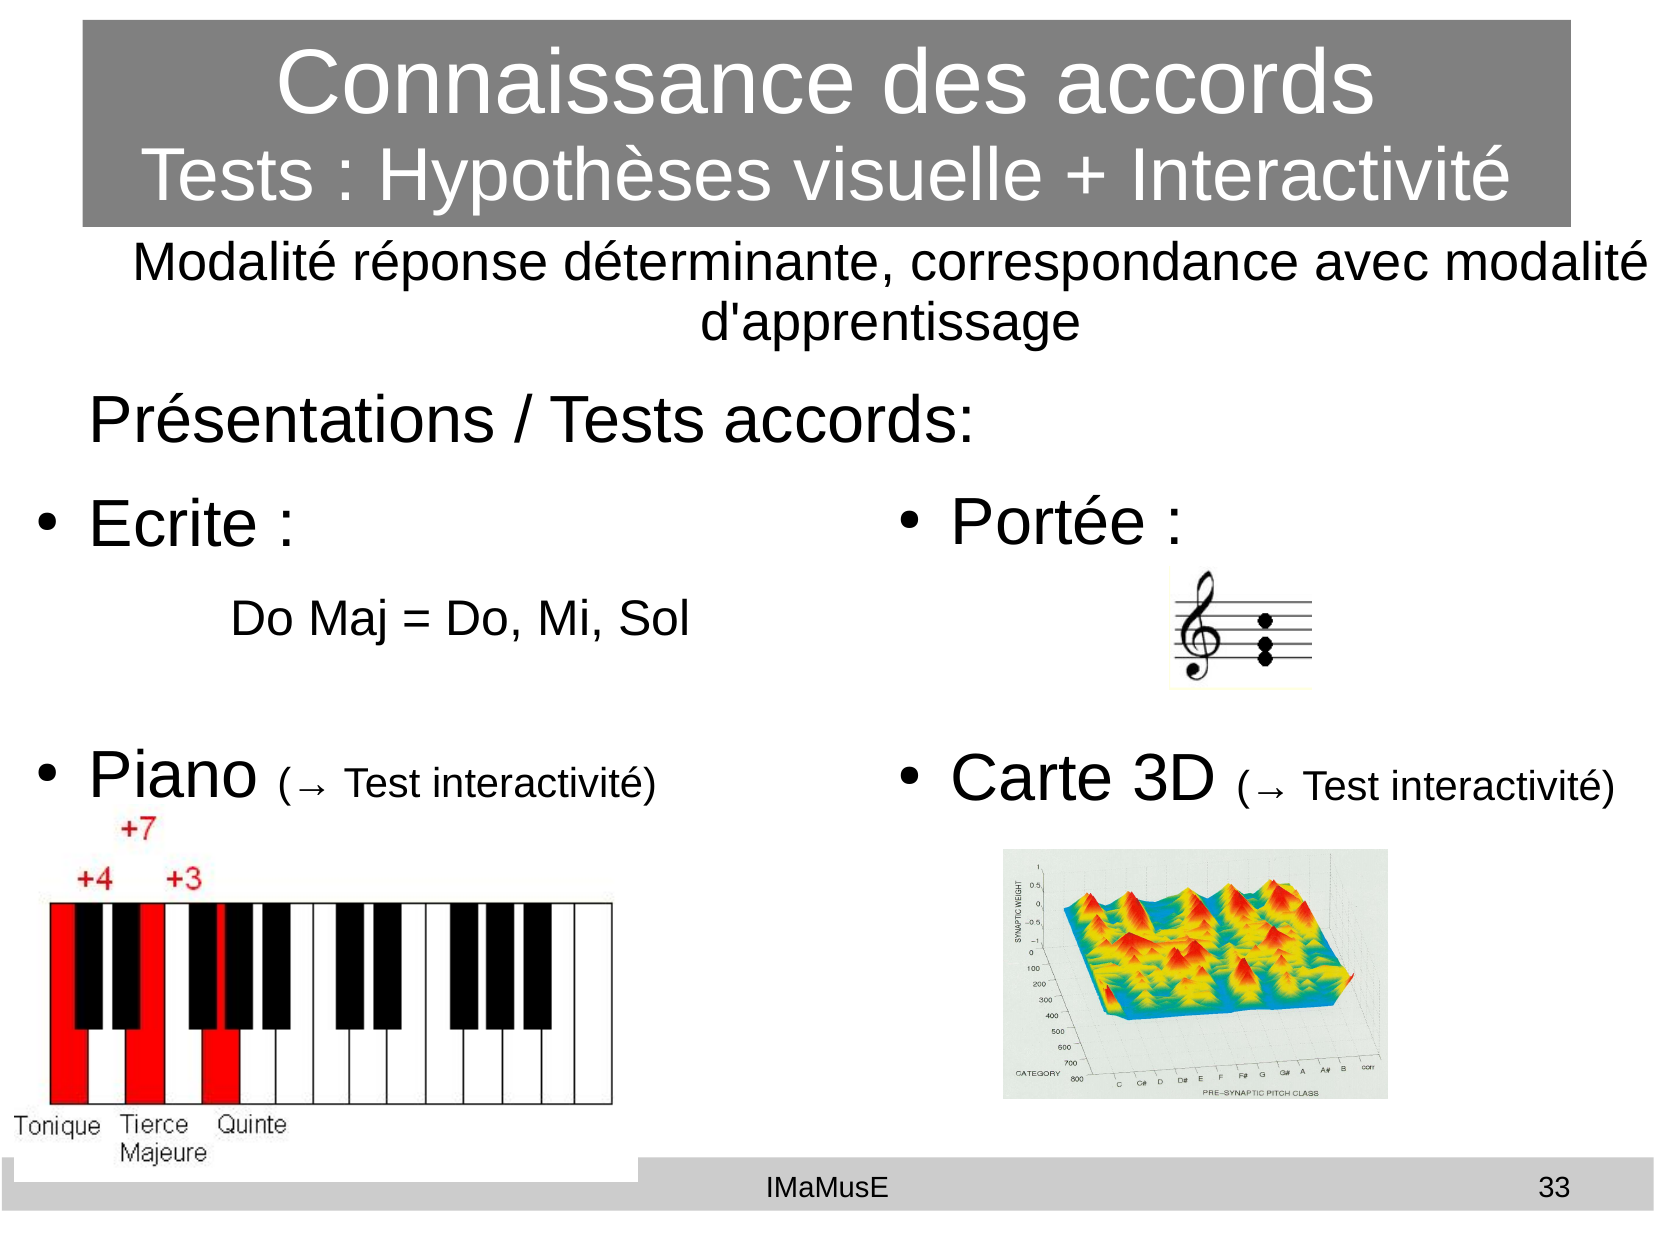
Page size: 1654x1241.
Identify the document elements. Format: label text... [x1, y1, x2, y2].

list Portée : Carte 3D (→ Test interactivité) [879, 484, 1654, 1204]
picture [14, 804, 638, 1182]
list Modalité réponse déterminante, correspondance avec modalité d'apprentissage Présentations / Tests accords: Ecrite : Do Maj = Do, Mi, Sol Piano (→ Test interactivité) [17, 231, 1654, 951]
title Connaissance des accords Tests : Hypothèses visuelle + Interactivité [82, 19, 1571, 227]
